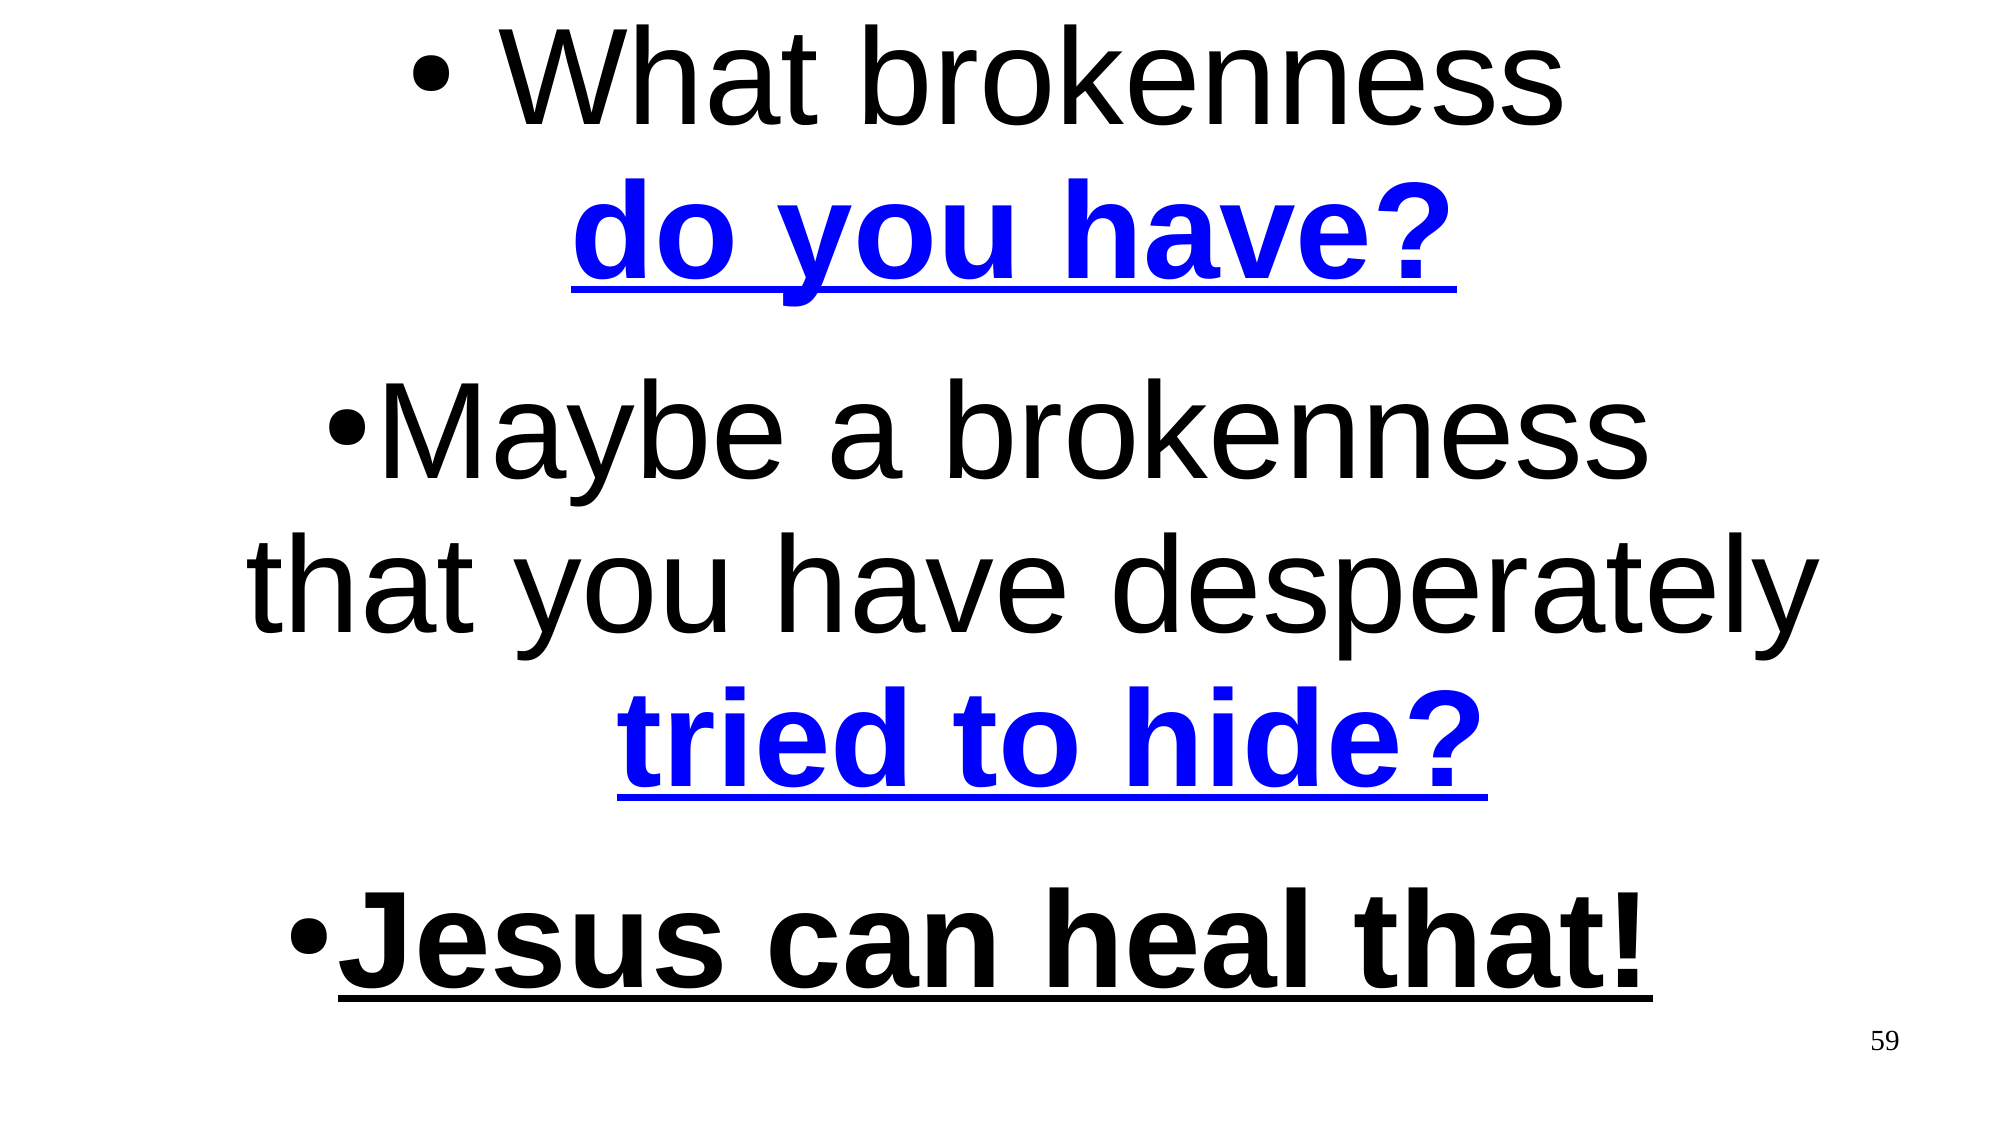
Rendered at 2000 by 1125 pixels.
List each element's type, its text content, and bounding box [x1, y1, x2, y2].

list What brokenness do you have? Maybe a brokenness that you have desperately tried to hide? Jesus can heal that! [0, 0, 1996, 1123]
